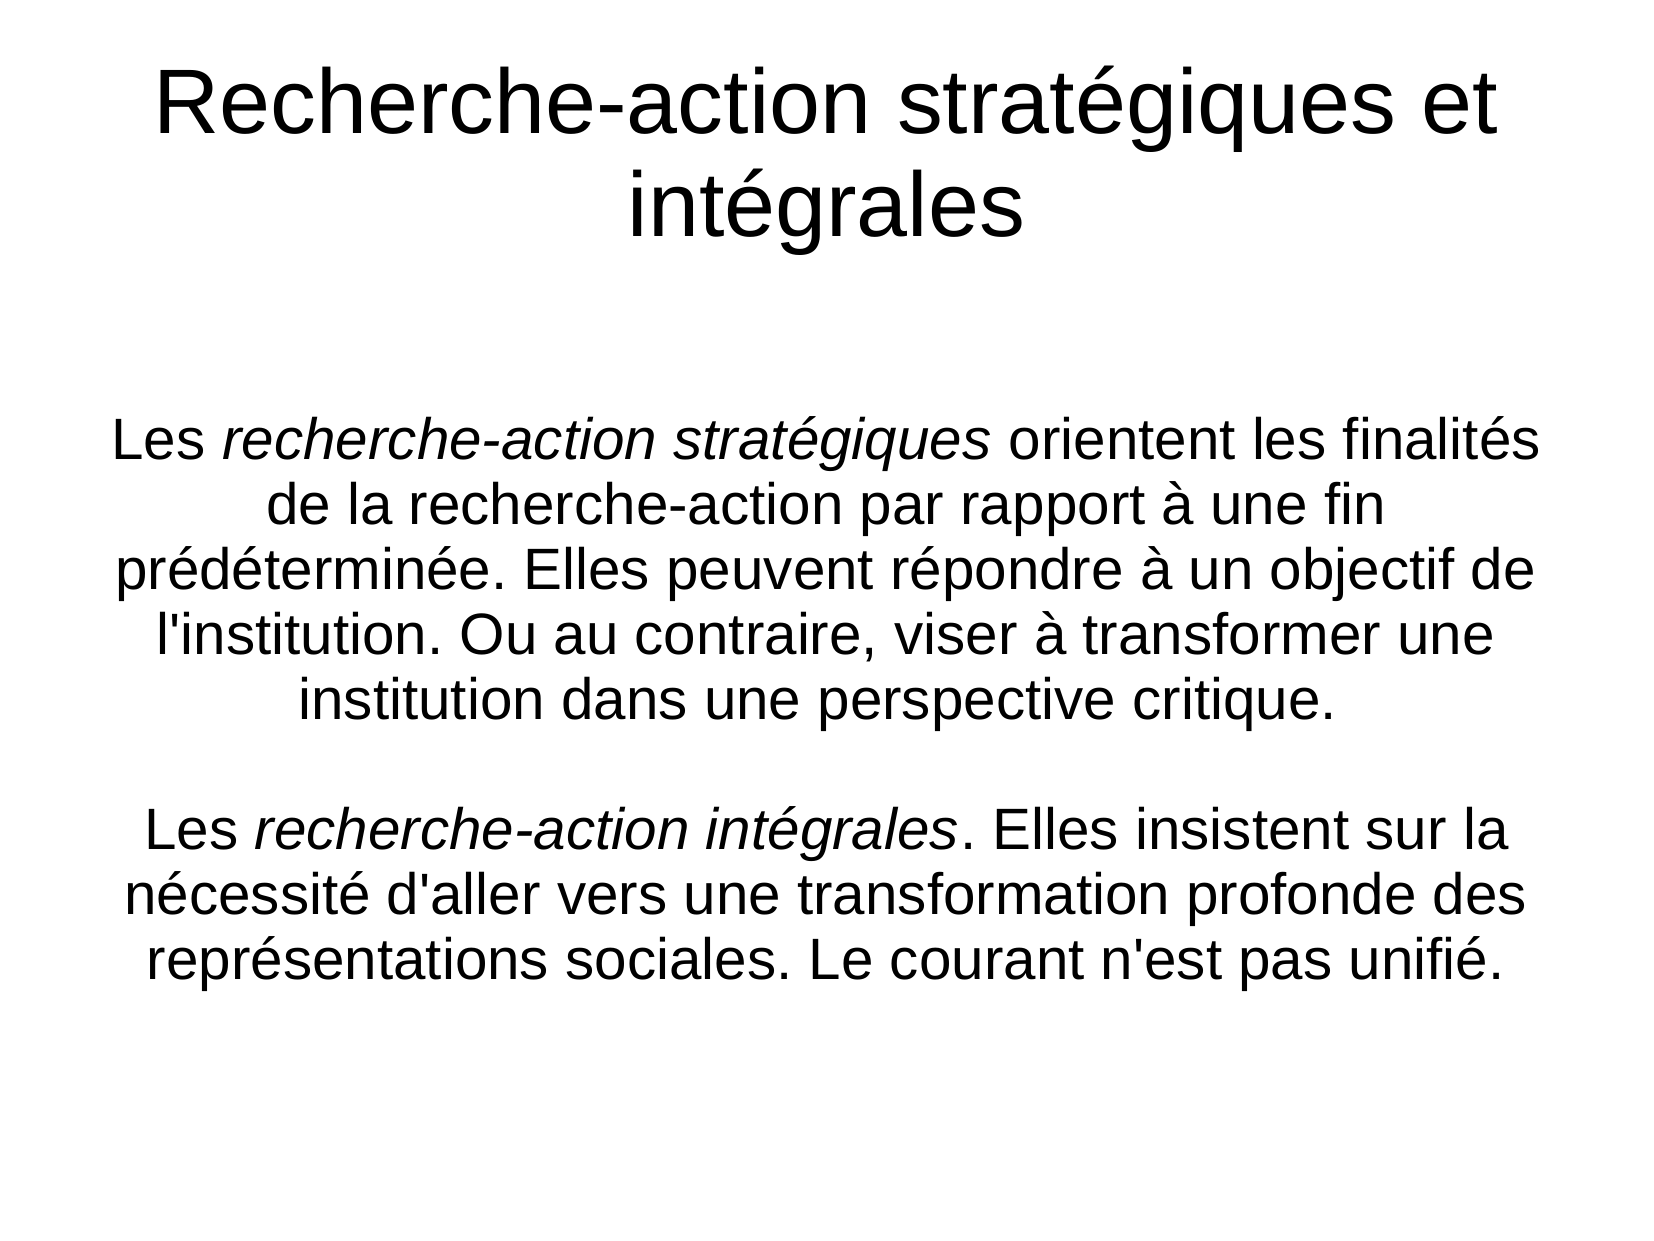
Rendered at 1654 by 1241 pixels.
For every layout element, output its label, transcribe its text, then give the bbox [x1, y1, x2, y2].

subtitle Les recherche-action stratégiques orientent les finalités de la recherche-action par rapport à une fin prédéterminée. Elles peuvent répondre à un objectif de l'institution. Ou au contraire, viser à transformer une institution dans une perspective critique. Les recherche-action intégrales. Elles insistent sur la nécessité d'aller vers une transformation profonde des représentations sociales. Le courant n'est pas unifié. [82, 297, 1571, 1102]
title Recherche-action stratégiques et intégrales [82, 50, 1571, 256]
